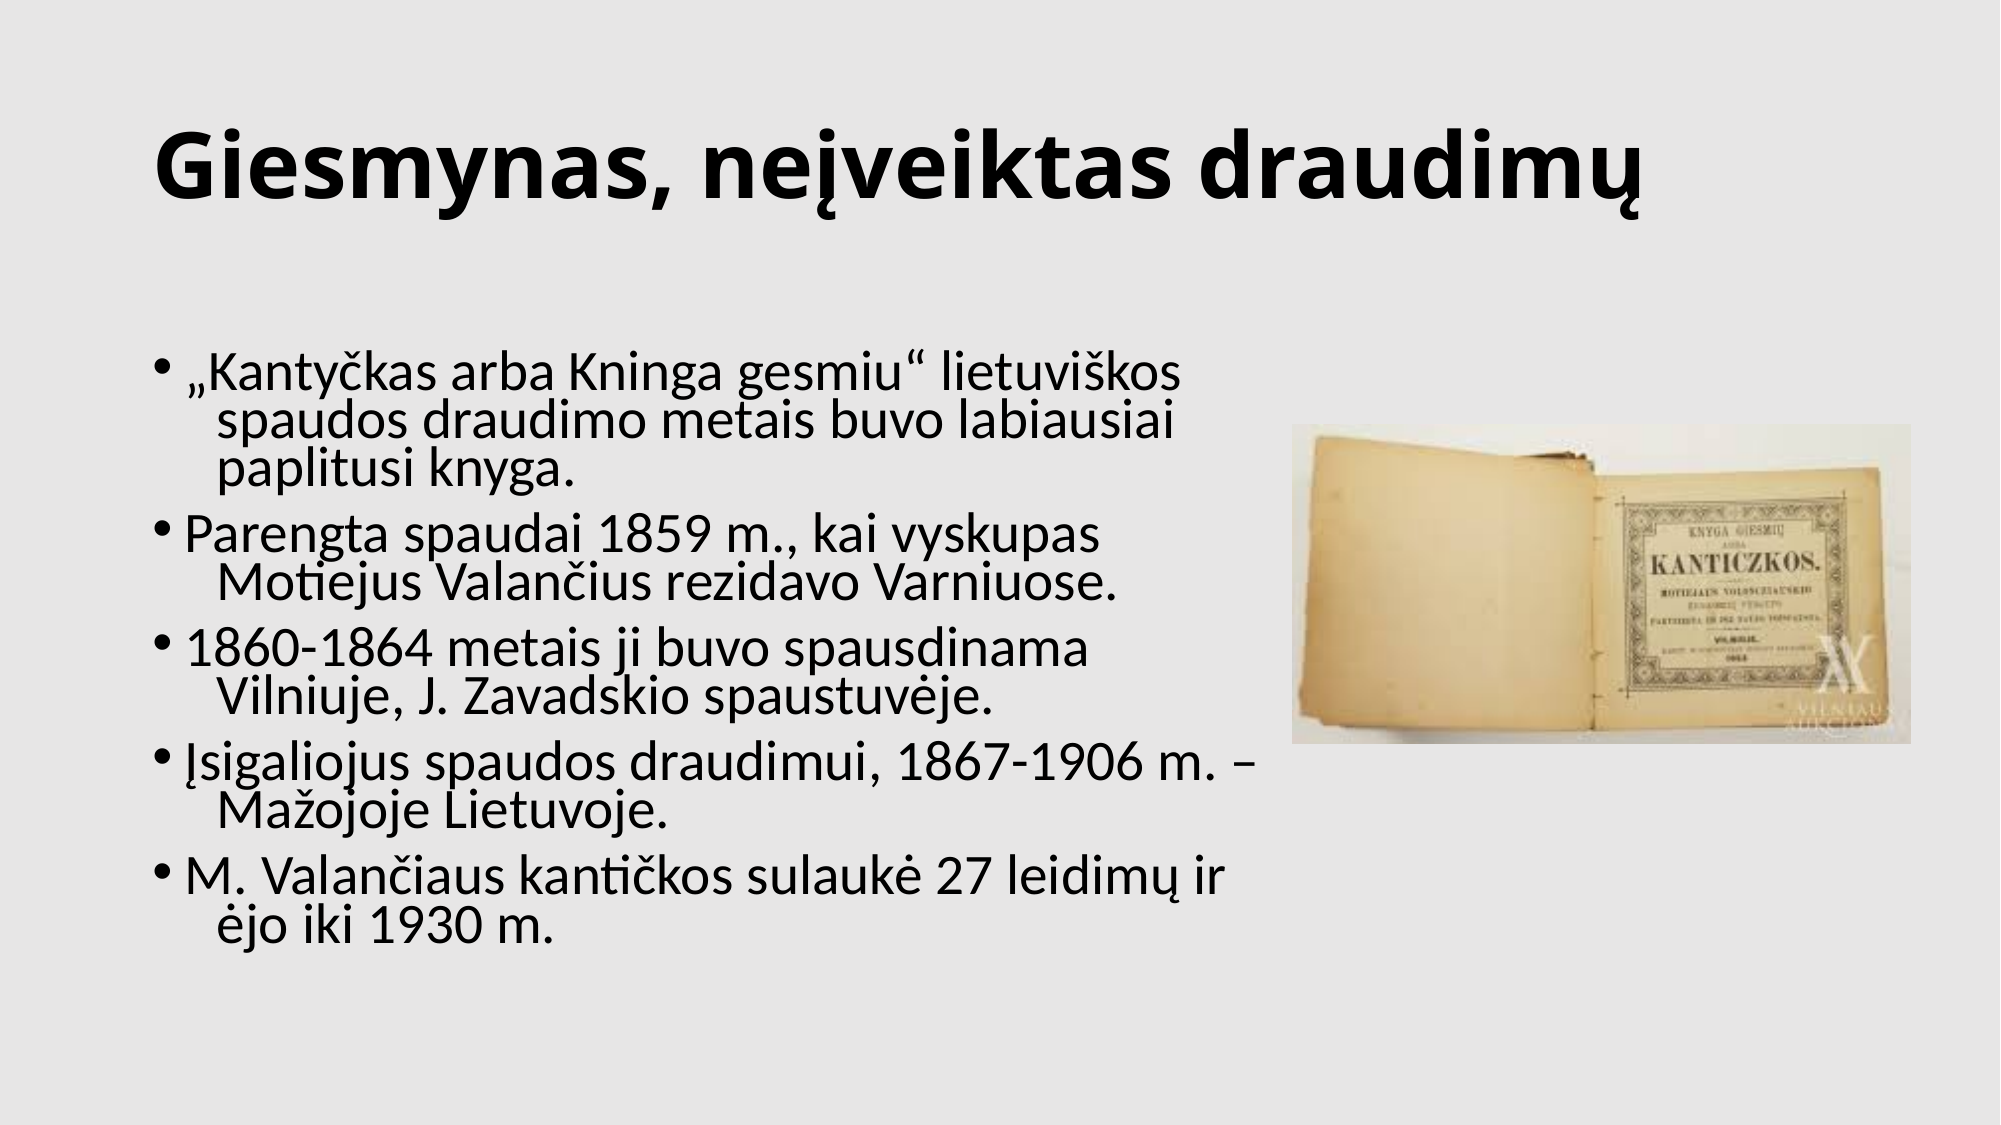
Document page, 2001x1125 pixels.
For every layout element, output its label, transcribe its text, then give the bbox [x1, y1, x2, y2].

title Giesmynas, neįveiktas draudimų [137, 59, 1863, 278]
list „Kantyčkas arba Kninga gesmiu“ lietuviškos spaudos draudimo metais buvo labiausiai paplitusi knyga. Parengta spaudai 1859 m., kai vyskupas Motiejus Valančius rezidavo Varniuose. 1860-1864 metais ji buvo spausdinama Vilniuje, J. Zavadskio spaustuvėje. Įsigaliojus spaudos draudimui, 1867-1906 m. – Mažojoje Lietuvoje. M. Valančiaus kantičkos sulaukė 27 leidimų ir ėjo iki 1930 m. [137, 344, 1293, 1014]
picture [1292, 424, 1911, 744]
